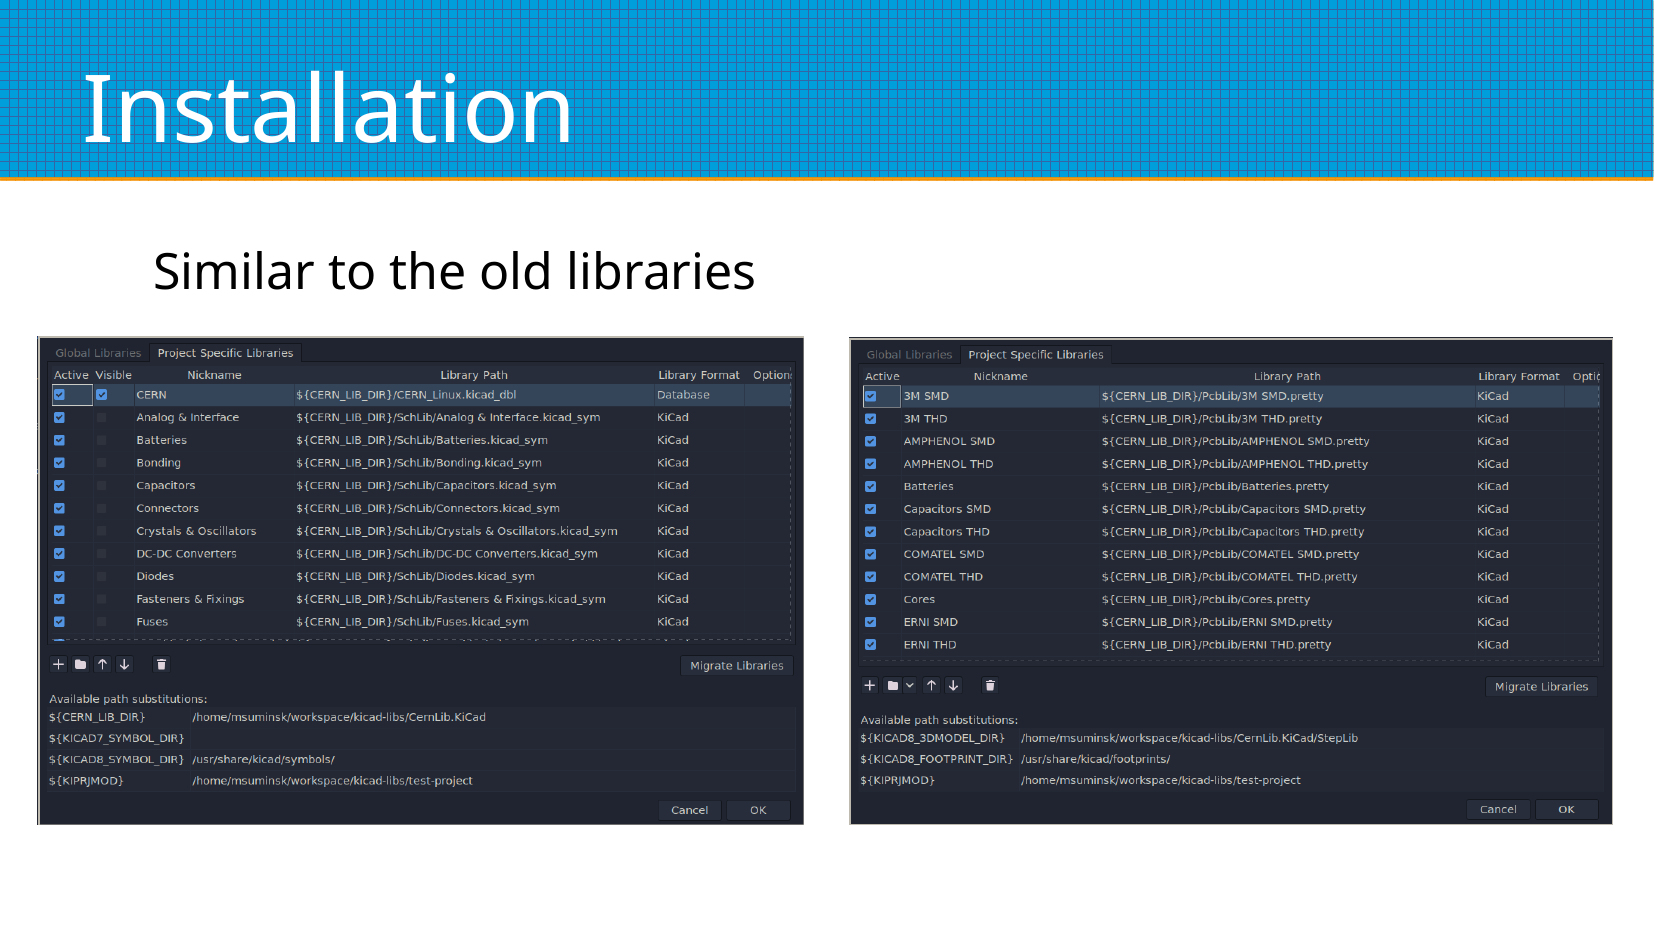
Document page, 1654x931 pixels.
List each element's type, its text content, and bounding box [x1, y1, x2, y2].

list Similar to the old libraries [82, 236, 1563, 811]
picture [37, 336, 804, 826]
picture [849, 337, 1613, 826]
title Installation [82, 14, 1571, 171]
